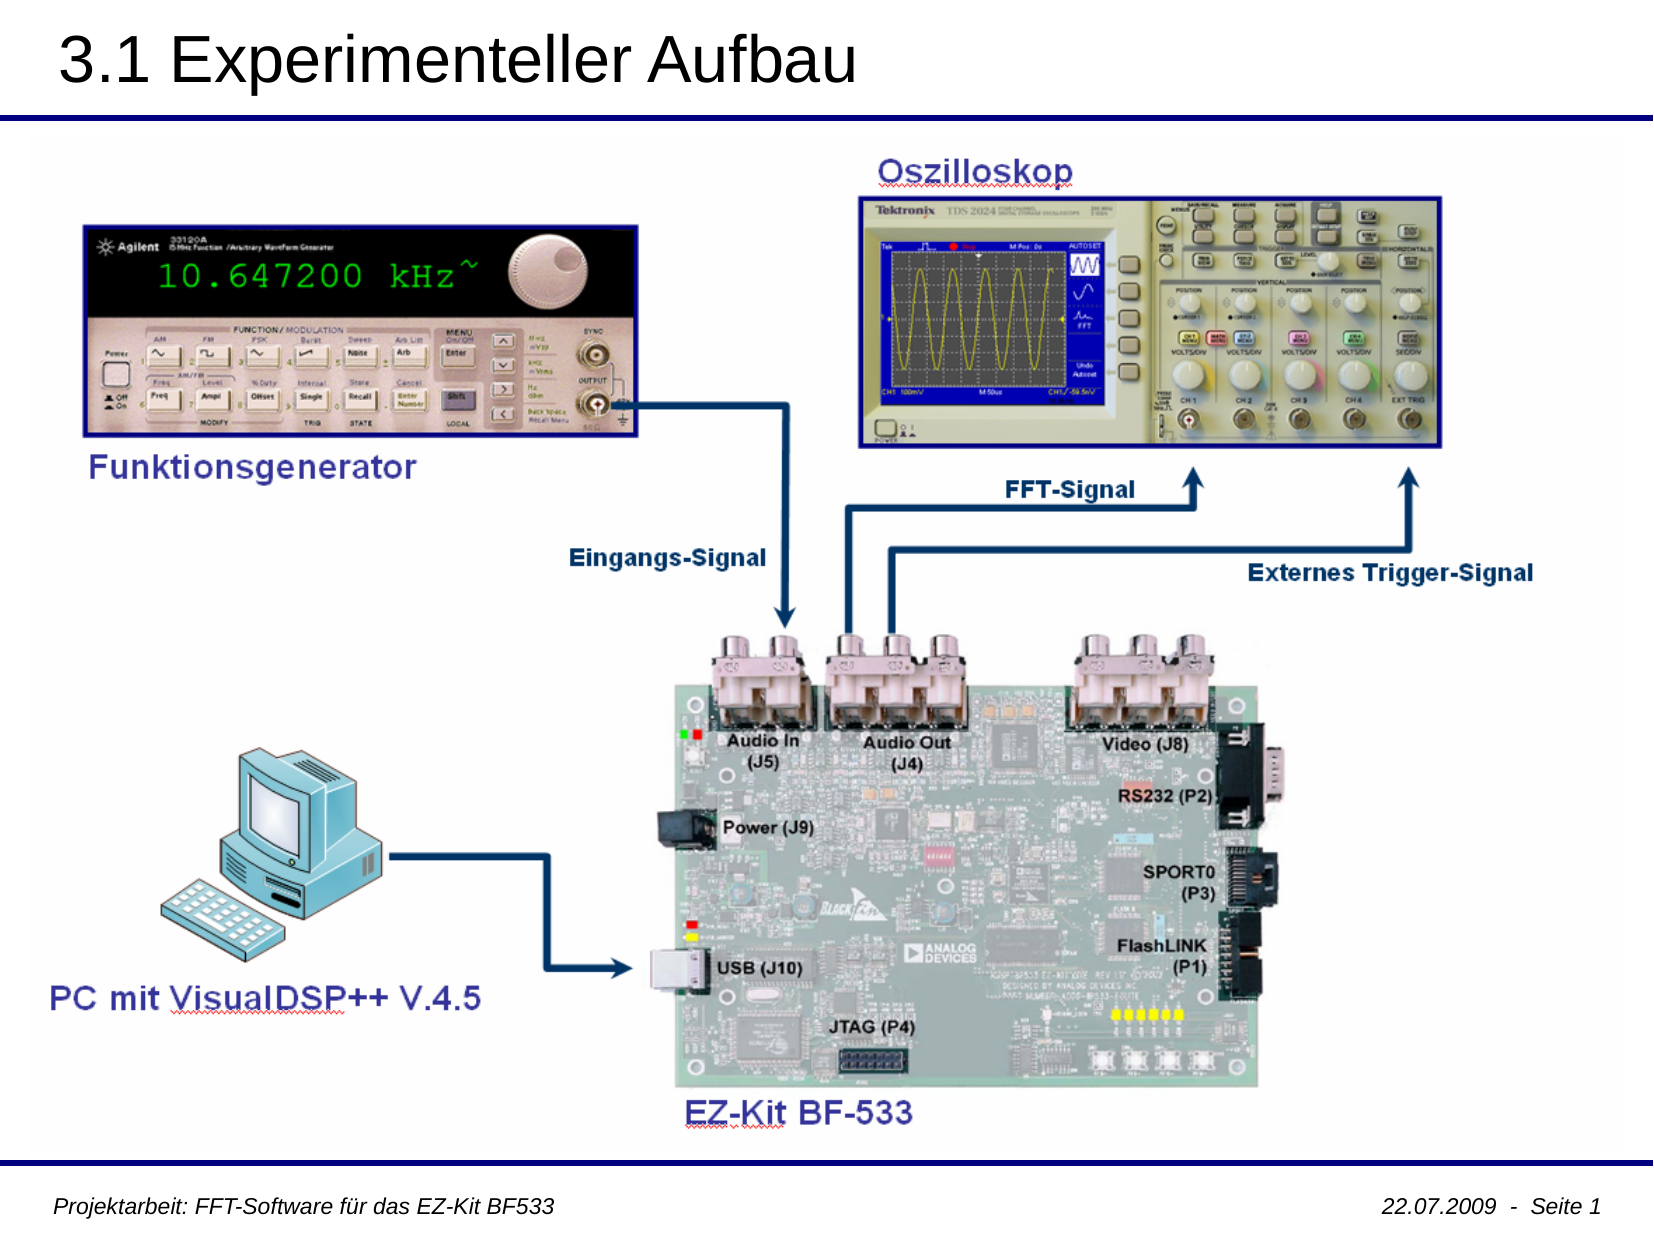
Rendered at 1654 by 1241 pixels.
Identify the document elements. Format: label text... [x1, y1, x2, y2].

picture [29, 133, 1625, 1152]
title Projektarbeit: FFT-Software für das EZ-Kit BF533 22.07.2009 - Seite 1 [53, 1191, 1654, 1222]
title 3.1 Experimenteller Aufbau [58, 0, 1654, 119]
